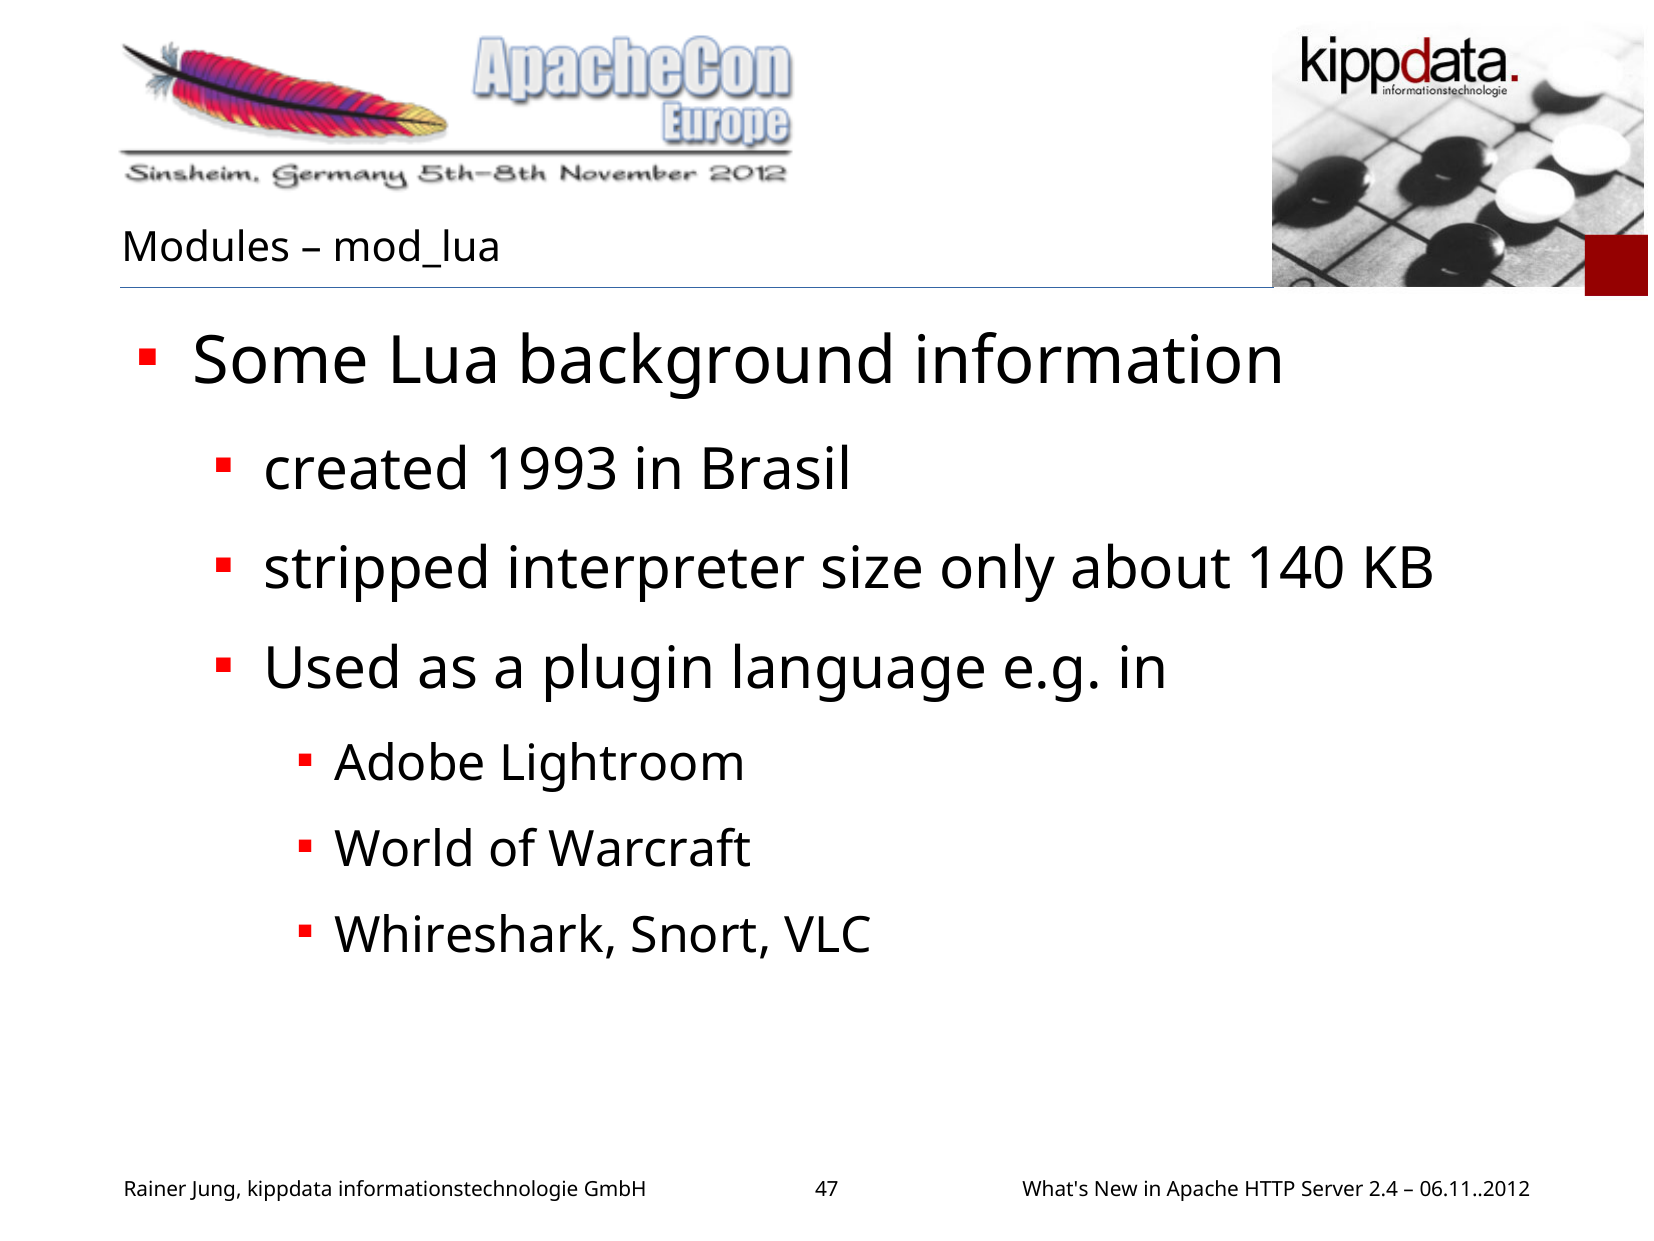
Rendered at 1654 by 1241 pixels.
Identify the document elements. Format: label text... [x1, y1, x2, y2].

picture [1272, 5, 1648, 302]
title Modules – mod_lua [121, 204, 1242, 286]
list Some Lua background information created 1993 in Brasil stripped interpreter size only about 140 KB Used as a plugin language e.g. in Adobe Lightroom World of Warcraft Whireshark, Snort, VLC [121, 312, 1534, 1150]
picture [113, 32, 797, 195]
